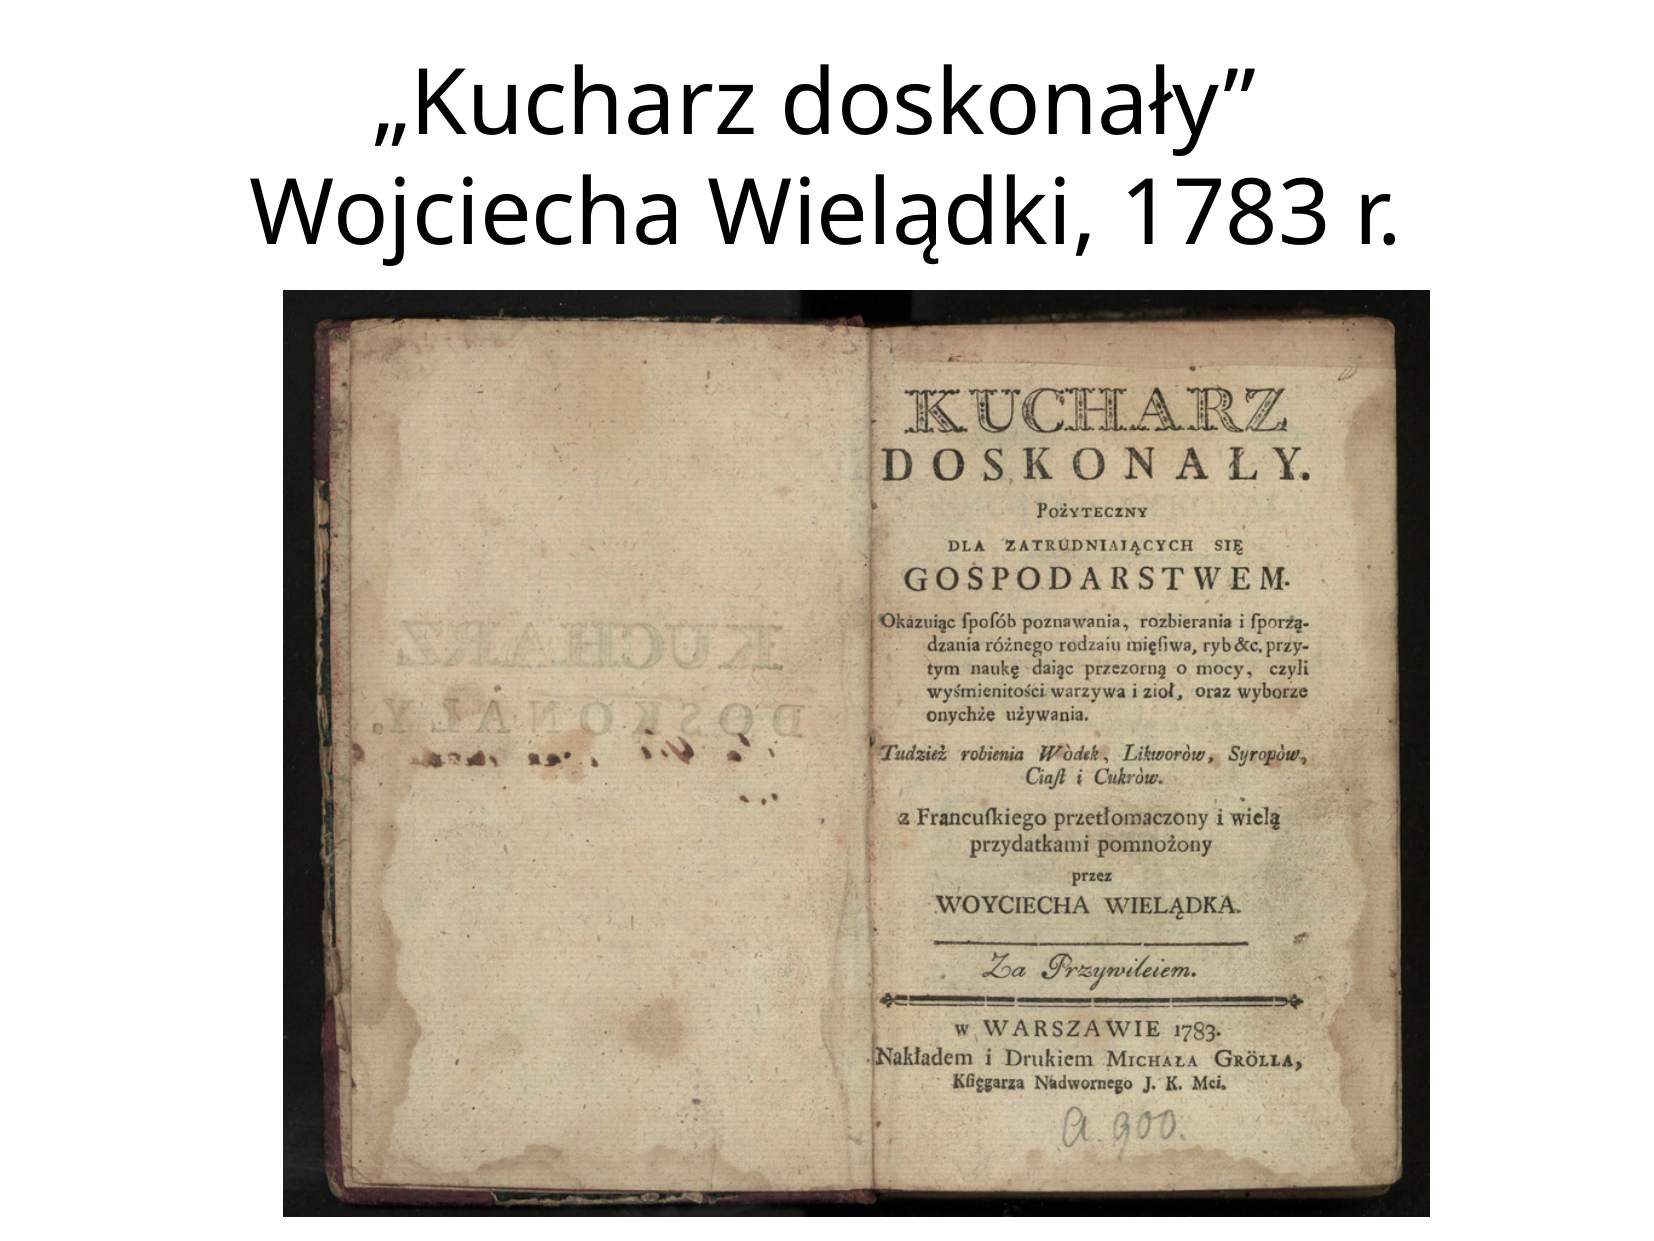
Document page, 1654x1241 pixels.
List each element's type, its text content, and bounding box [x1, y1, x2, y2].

picture [283, 290, 1430, 1217]
title „Kucharz doskonały” Wojciecha Wielądki, 1783 r. [82, 7, 1571, 299]
